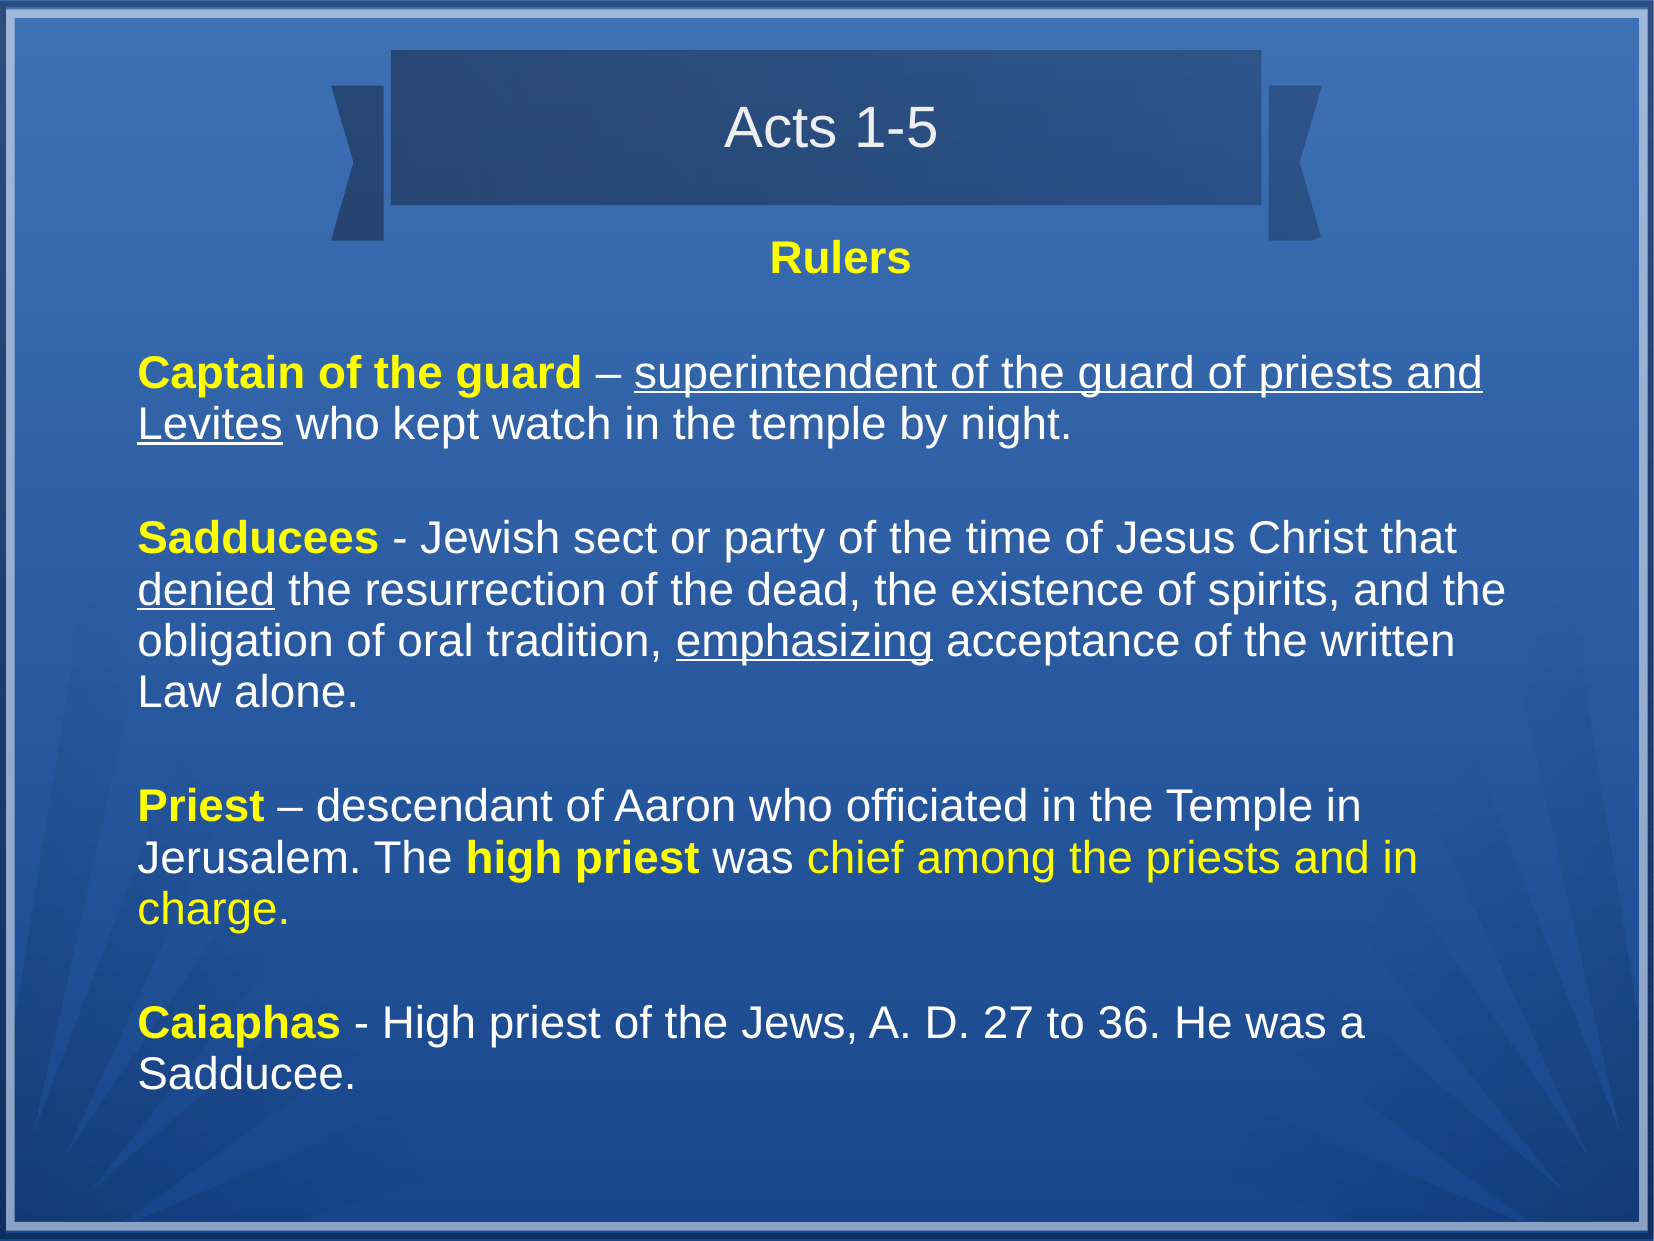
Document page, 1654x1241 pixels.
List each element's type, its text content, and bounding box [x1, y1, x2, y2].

text_box Rulers Captain of the guard – superintendent of the guard of priests and Levites who kept watch in the temple by night. Sadducees - Jewish sect or party of the time of Jesus Christ that denied the resurrection of the dead, the existence of spirits, and the obligation of oral tradition, emphasizing acceptance of the written Law alone. Priest – descendant of Aaron who officiated in the Temple in Jerusalem. The high priest was chief among the priests and in charge. Caiaphas - High priest of the Jews, A. D. 27 to 36. He was a Sadducee. [122, 225, 1560, 1241]
text_box Acts 1-5 [576, 73, 1087, 182]
